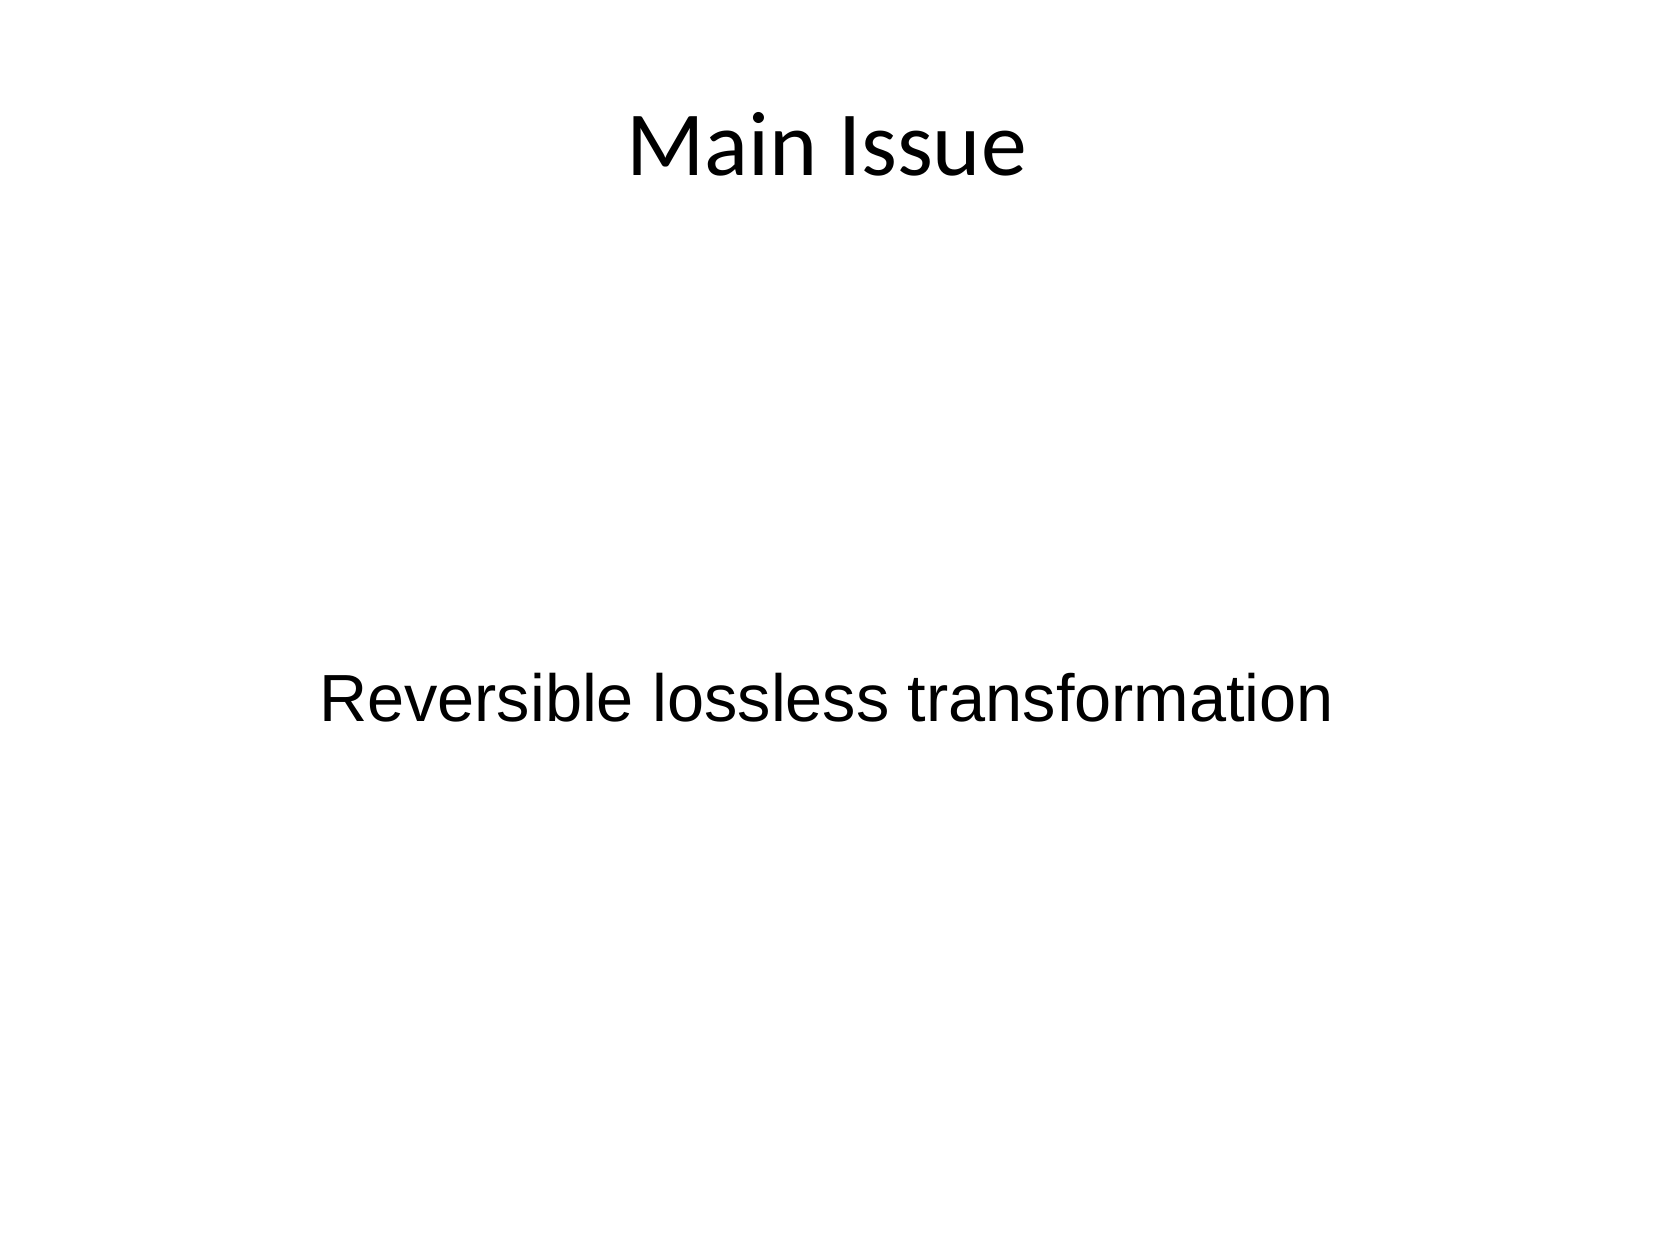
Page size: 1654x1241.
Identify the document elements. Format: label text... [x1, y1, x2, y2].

subtitle Reversible lossless transformation [82, 289, 1571, 1108]
title Main Issue [82, 49, 1571, 257]
